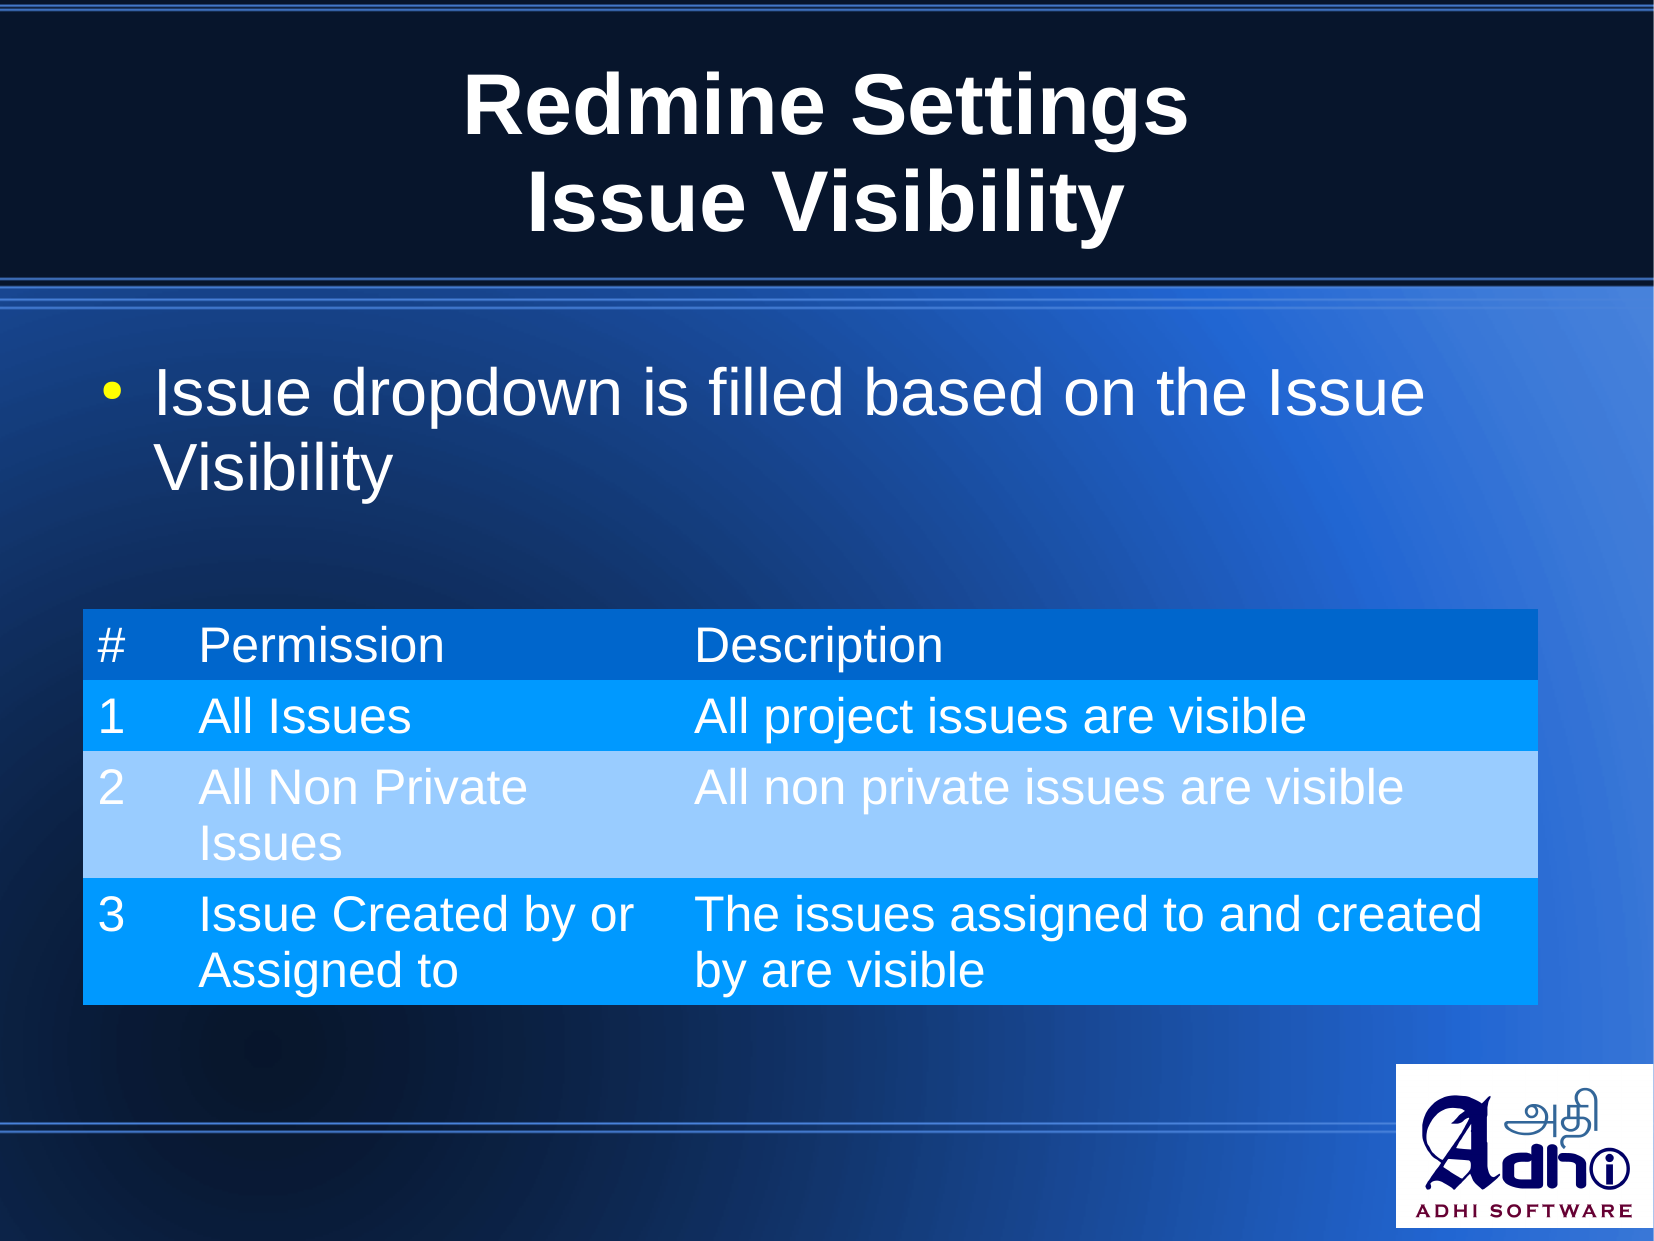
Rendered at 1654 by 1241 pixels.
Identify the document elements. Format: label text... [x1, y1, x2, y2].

table_cell All project issues are visible [679, 680, 1538, 751]
table_cell All non private issues are visible [679, 751, 1538, 878]
table_cell All Issues [183, 680, 679, 751]
table_cell 1 [83, 680, 183, 751]
table_header Description [703, 646, 723, 658]
picture [0, 0, 1654, 1241]
list Issue dropdown is filled based on the Issue Visibility [82, 355, 1571, 646]
table_cell 2 [83, 751, 183, 878]
table_cell Issue Created by or Assigned to [183, 878, 679, 1005]
title Redmine Settings Issue Visibility [82, 49, 1571, 257]
table_header # [83, 646, 183, 680]
table_header Description [679, 646, 1538, 680]
table_header Permission [183, 646, 679, 680]
table_cell 3 [83, 878, 183, 1005]
table_cell The issues assigned to and created by are visible [679, 878, 1538, 1005]
table_cell All Non Private Issues [183, 751, 679, 878]
